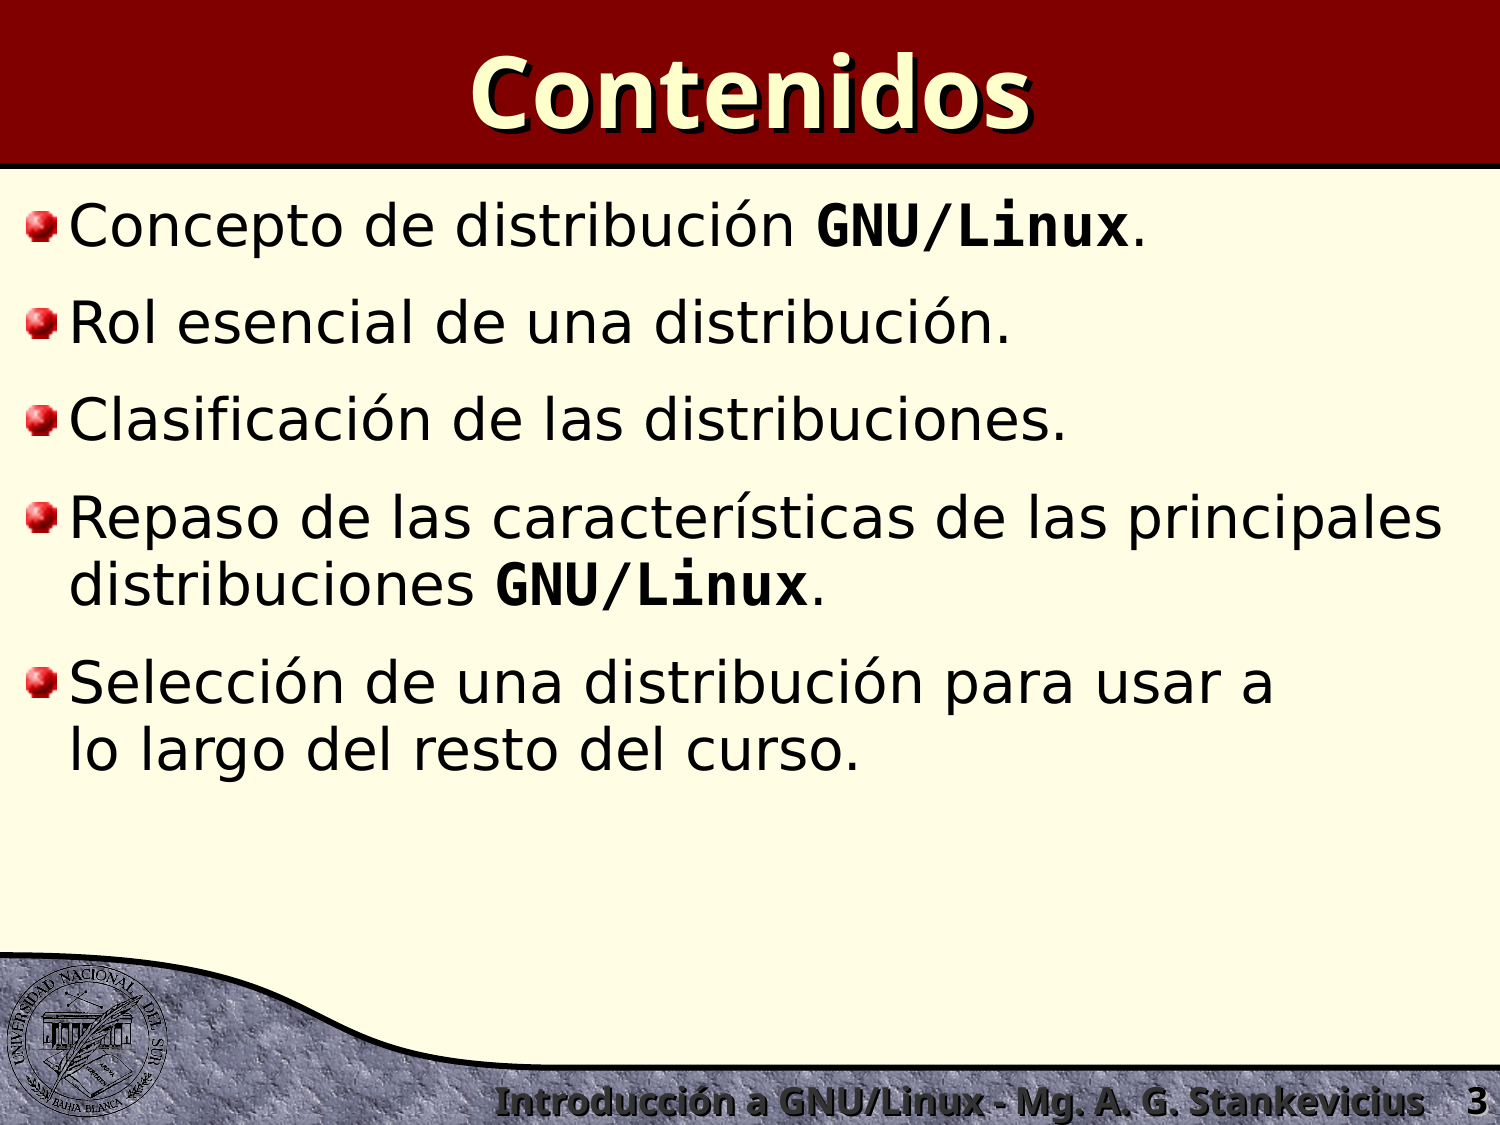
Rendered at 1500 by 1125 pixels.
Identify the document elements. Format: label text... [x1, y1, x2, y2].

picture [1059, 1100, 1065, 1110]
title Contenidos [15, 12, 1485, 153]
list Concepto de distribución GNU/Linux. Rol esencial de una distribución. Clasificación de las distribuciones. Repaso de las características de las principales distribuciones GNU/Linux. Selección de una distribución para usar a lo largo del resto del curso. [11, 192, 1486, 935]
picture [0, 956, 1500, 1125]
